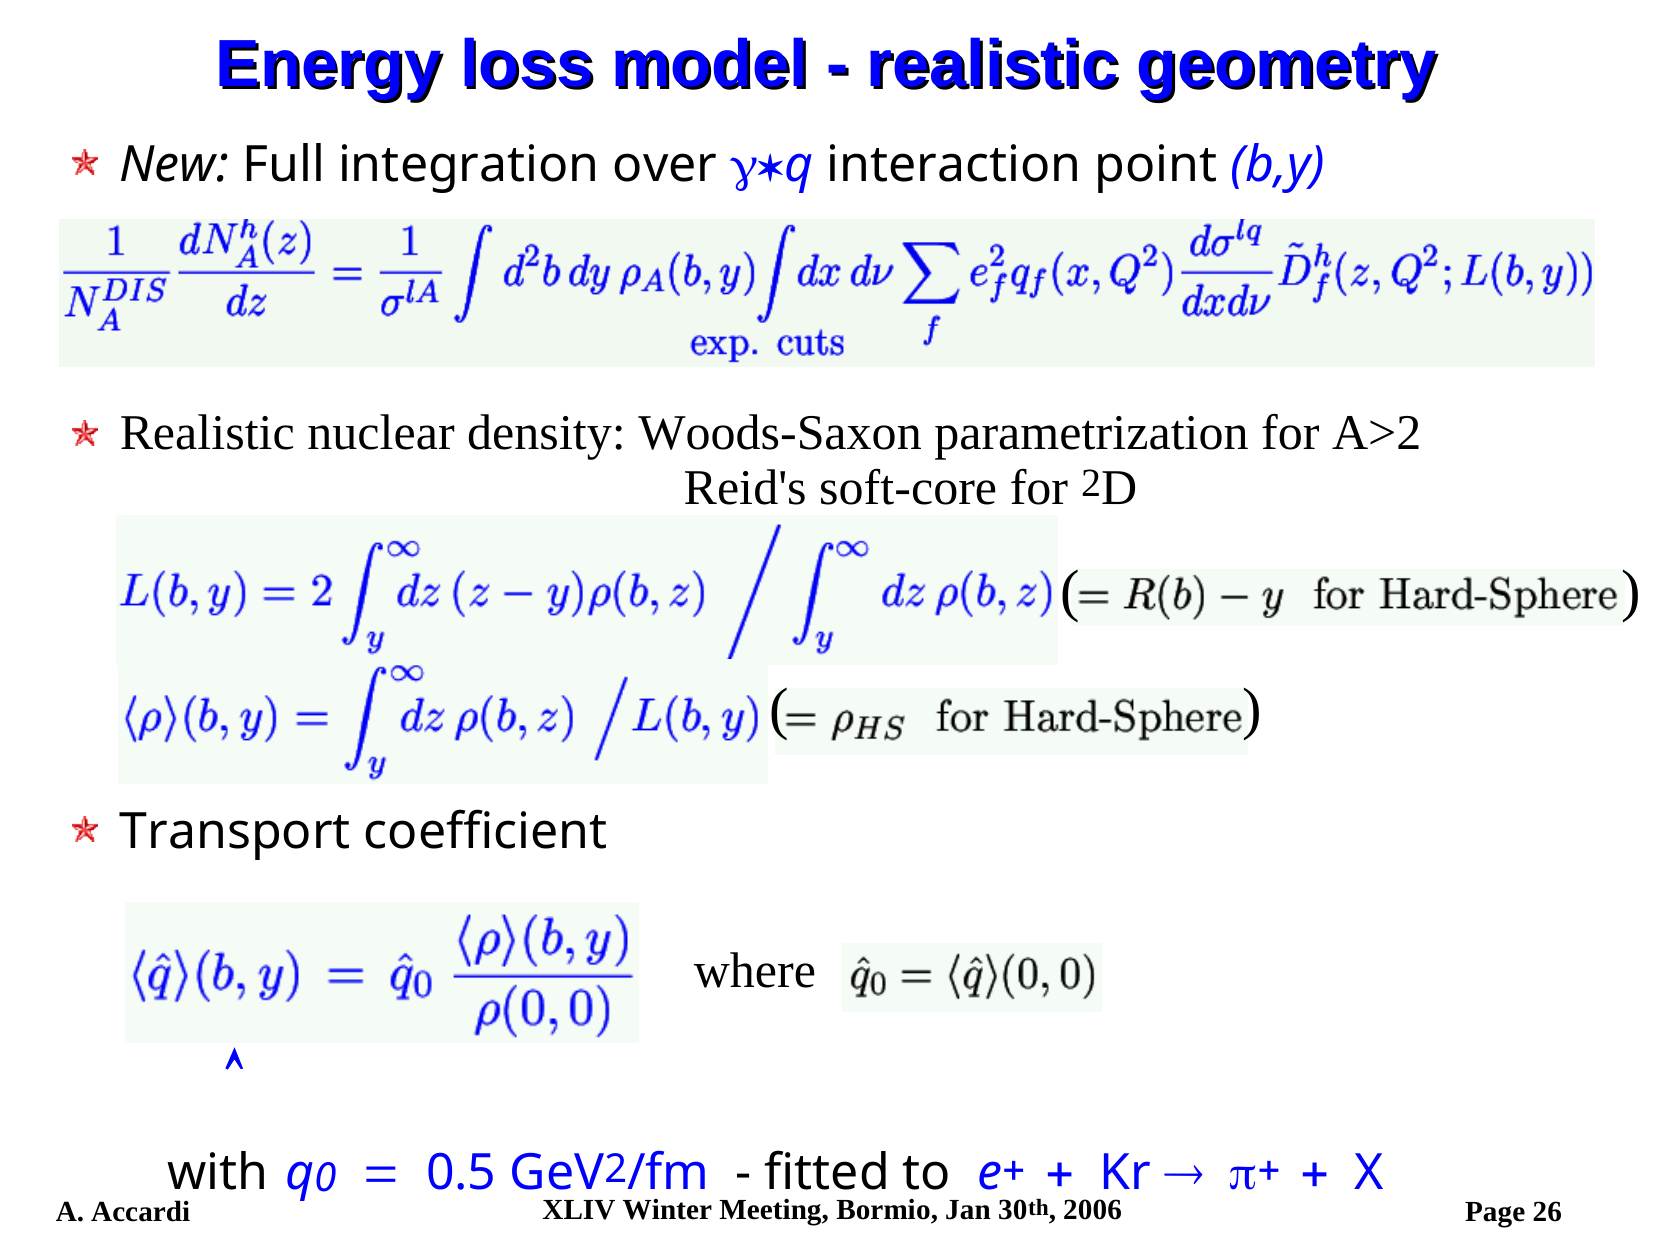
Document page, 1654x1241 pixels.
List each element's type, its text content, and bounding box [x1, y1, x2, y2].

text_box Transport coefficient with q0 = 0.5 GeV2/fm - fitted to e+ + Kr  p+ + X [72, 794, 1563, 1167]
text_box ) [1621, 558, 1642, 630]
picture [1081, 569, 1621, 626]
text_box where [693, 942, 817, 1004]
text_box A. Accardi [37, 1187, 209, 1241]
text_box Realistic nuclear density: Woods-Saxon parametrization for A>2 Reid's soft-core for 2D [72, 405, 1563, 527]
text_box Energy loss model - realistic geometry [29, 23, 1625, 110]
picture [775, 688, 1248, 755]
picture [125, 902, 639, 1043]
picture [59, 219, 1595, 367]
text_box New: Full integration over g*q interaction point (b,y) [72, 127, 1563, 197]
text_box ) [1242, 676, 1262, 748]
picture [116, 515, 1058, 784]
text_box ( [1060, 558, 1081, 630]
text_box Page <number> [1465, 1195, 1654, 1234]
picture [842, 943, 1102, 1012]
text_box XLIV Winter Meeting, Bormio, Jan 30th, 2006 [542, 1193, 1123, 1233]
text_box ( [769, 676, 790, 748]
